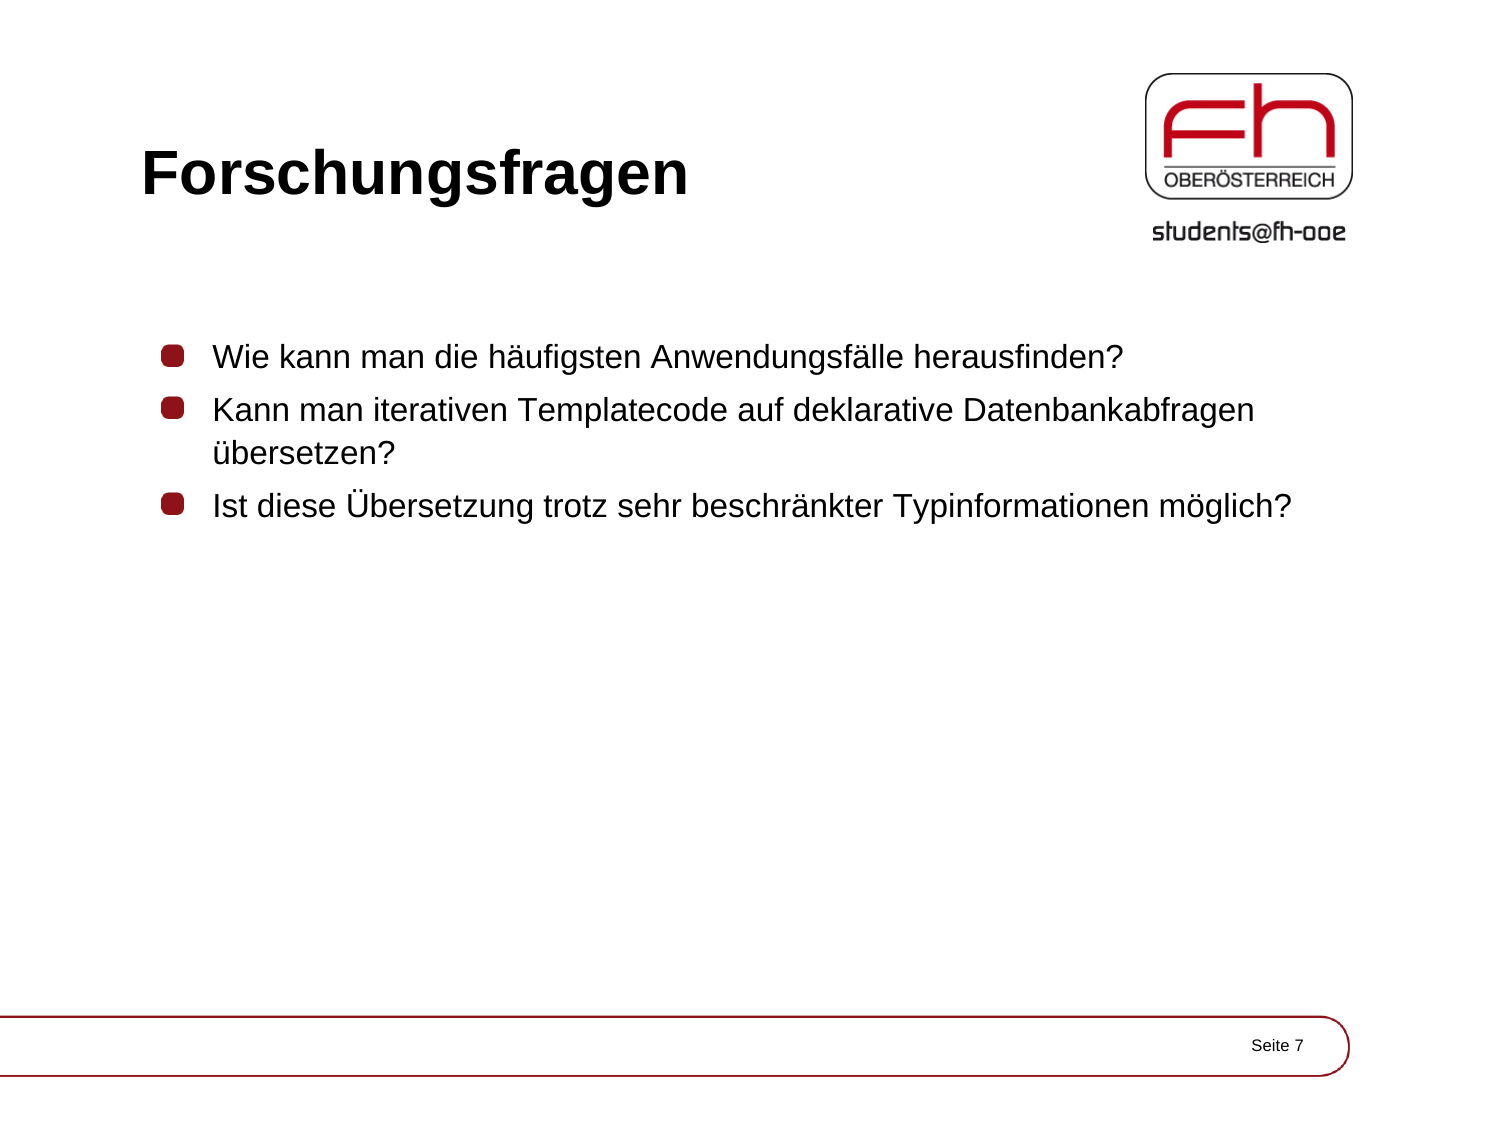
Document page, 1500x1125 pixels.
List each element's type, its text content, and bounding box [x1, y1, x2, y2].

title Forschungsfragen [141, 66, 1108, 208]
picture [0, 1012, 1353, 1080]
text_box Seite <number> [991, 1027, 1304, 1063]
list Wie kann man die häufigsten Anwendungsfälle herausfinden? Kann man iterativen Templatecode auf deklarative Datenbankabfragen übersetzen? Ist diese Übersetzung trotz sehr beschränkter Typinformationen möglich? [141, 283, 1356, 953]
picture [1145, 73, 1353, 243]
